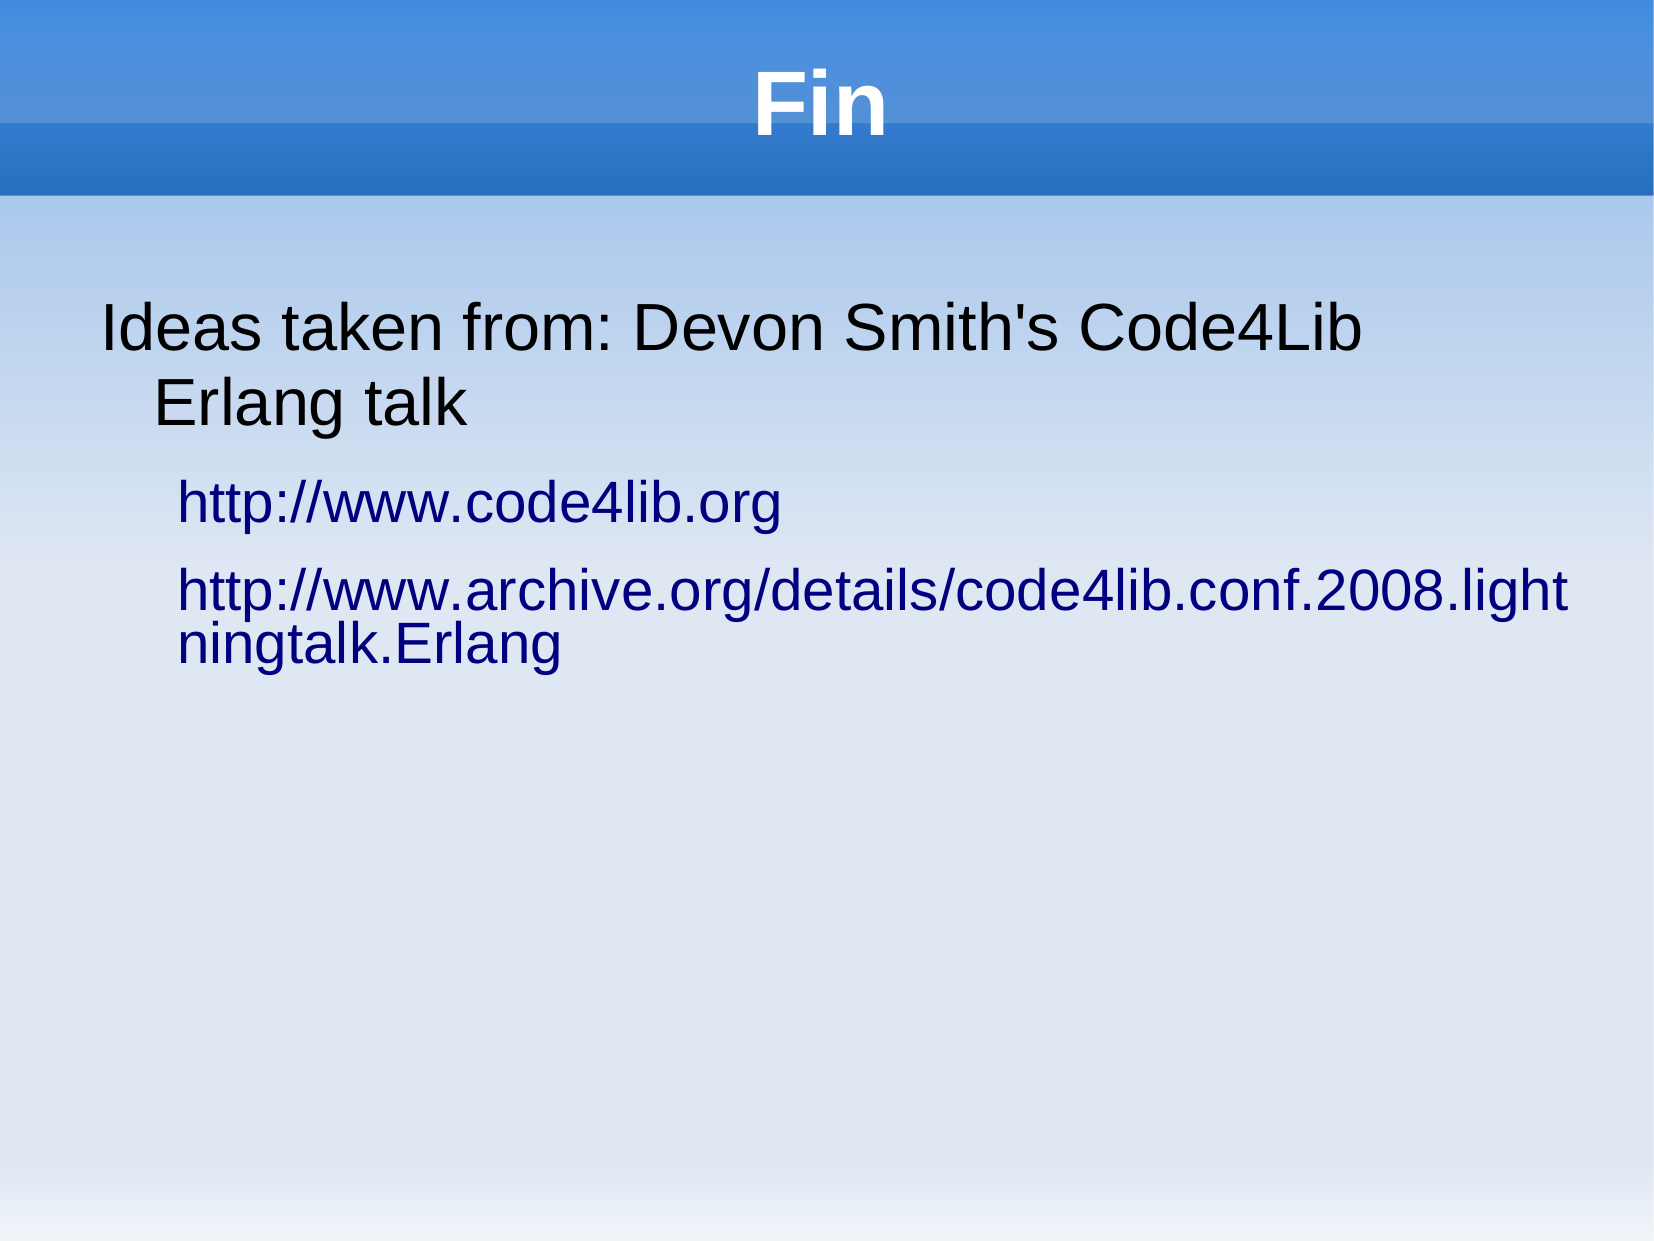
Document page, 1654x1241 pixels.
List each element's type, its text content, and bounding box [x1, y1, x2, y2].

list Ideas taken from: Devon Smith's Code4Lib Erlang talk http://www.code4lib.org http://www.archive.org/details/code4lib.conf.2008.lightningtalk.Erlang [82, 290, 1571, 1094]
picture [0, 0, 1654, 1241]
title Fin [76, 7, 1565, 200]
